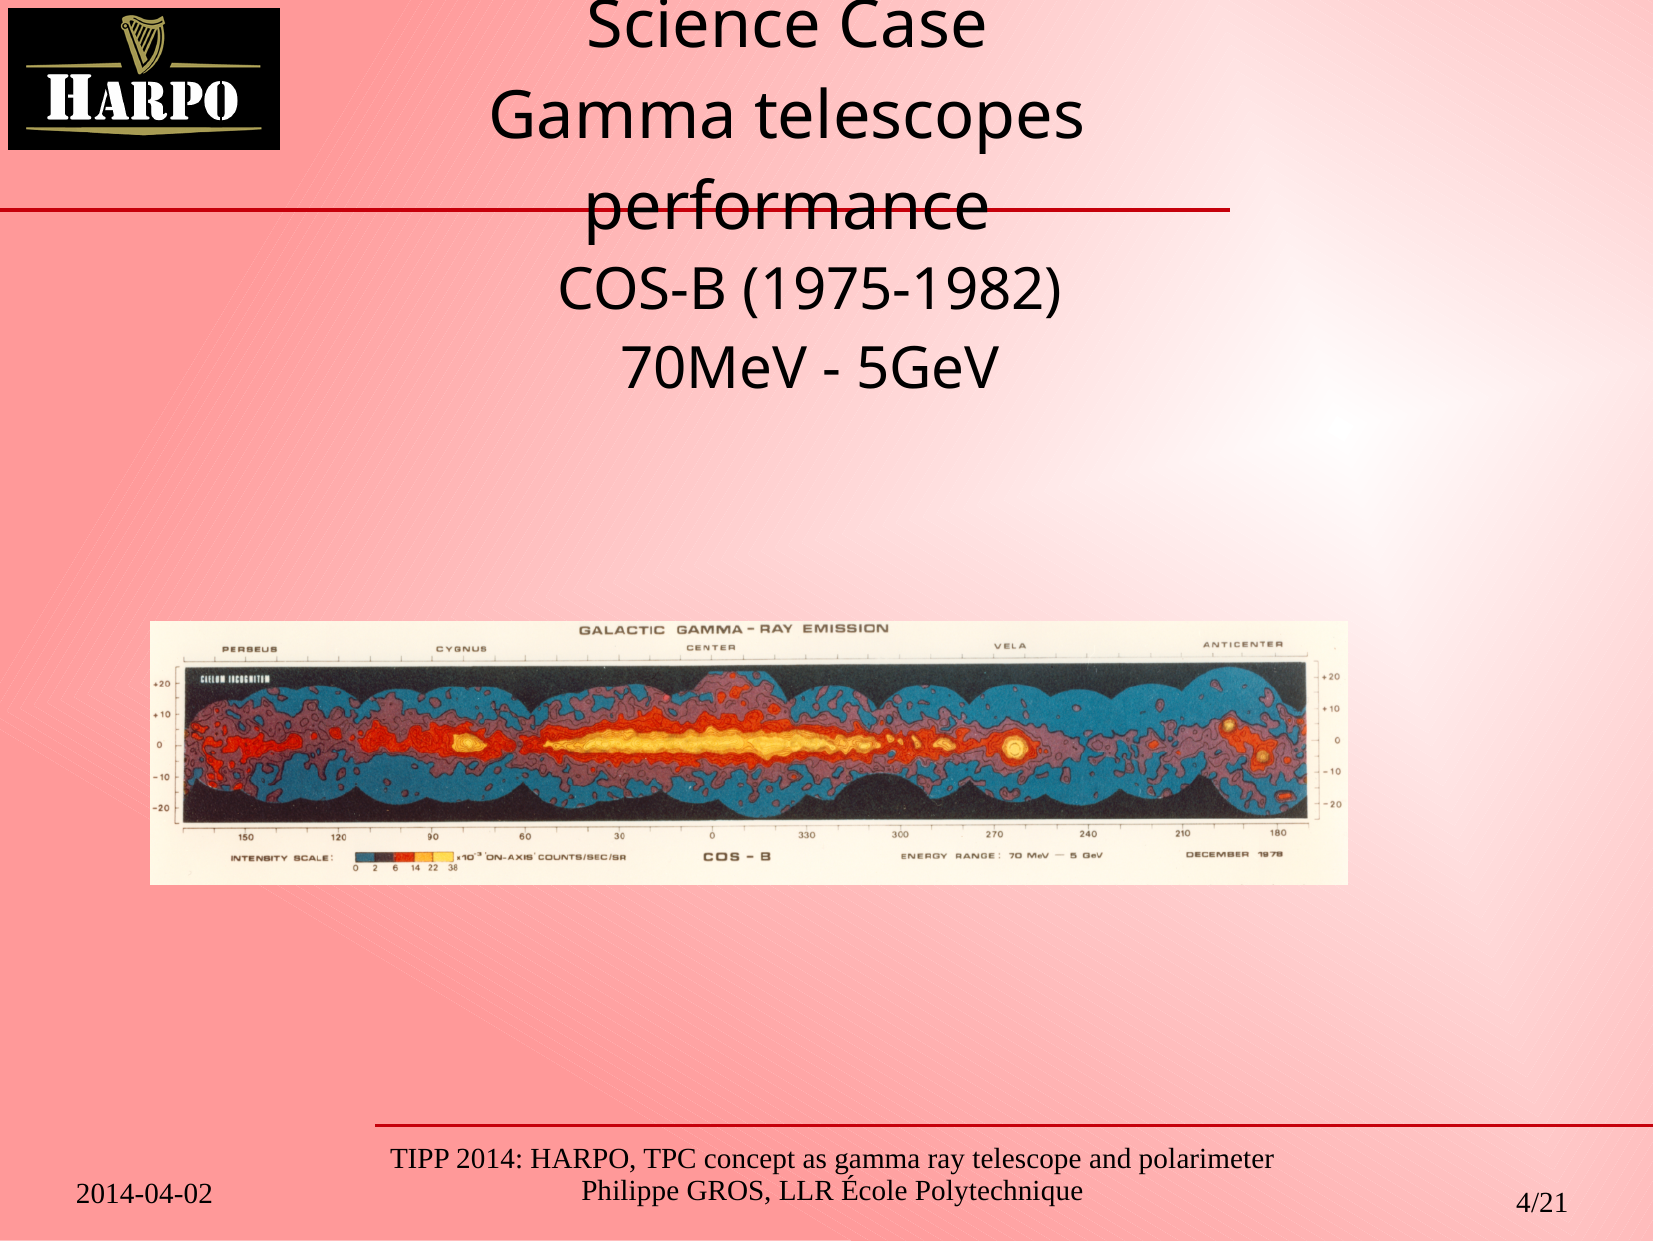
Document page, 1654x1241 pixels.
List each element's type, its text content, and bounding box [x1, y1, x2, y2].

picture [150, 621, 1348, 885]
title Science Case Gamma telescopes performance [285, 15, 1291, 211]
text_box COS-B (1975-1982) 70MeV - 5GeV [435, 240, 1186, 395]
picture [8, 8, 280, 150]
